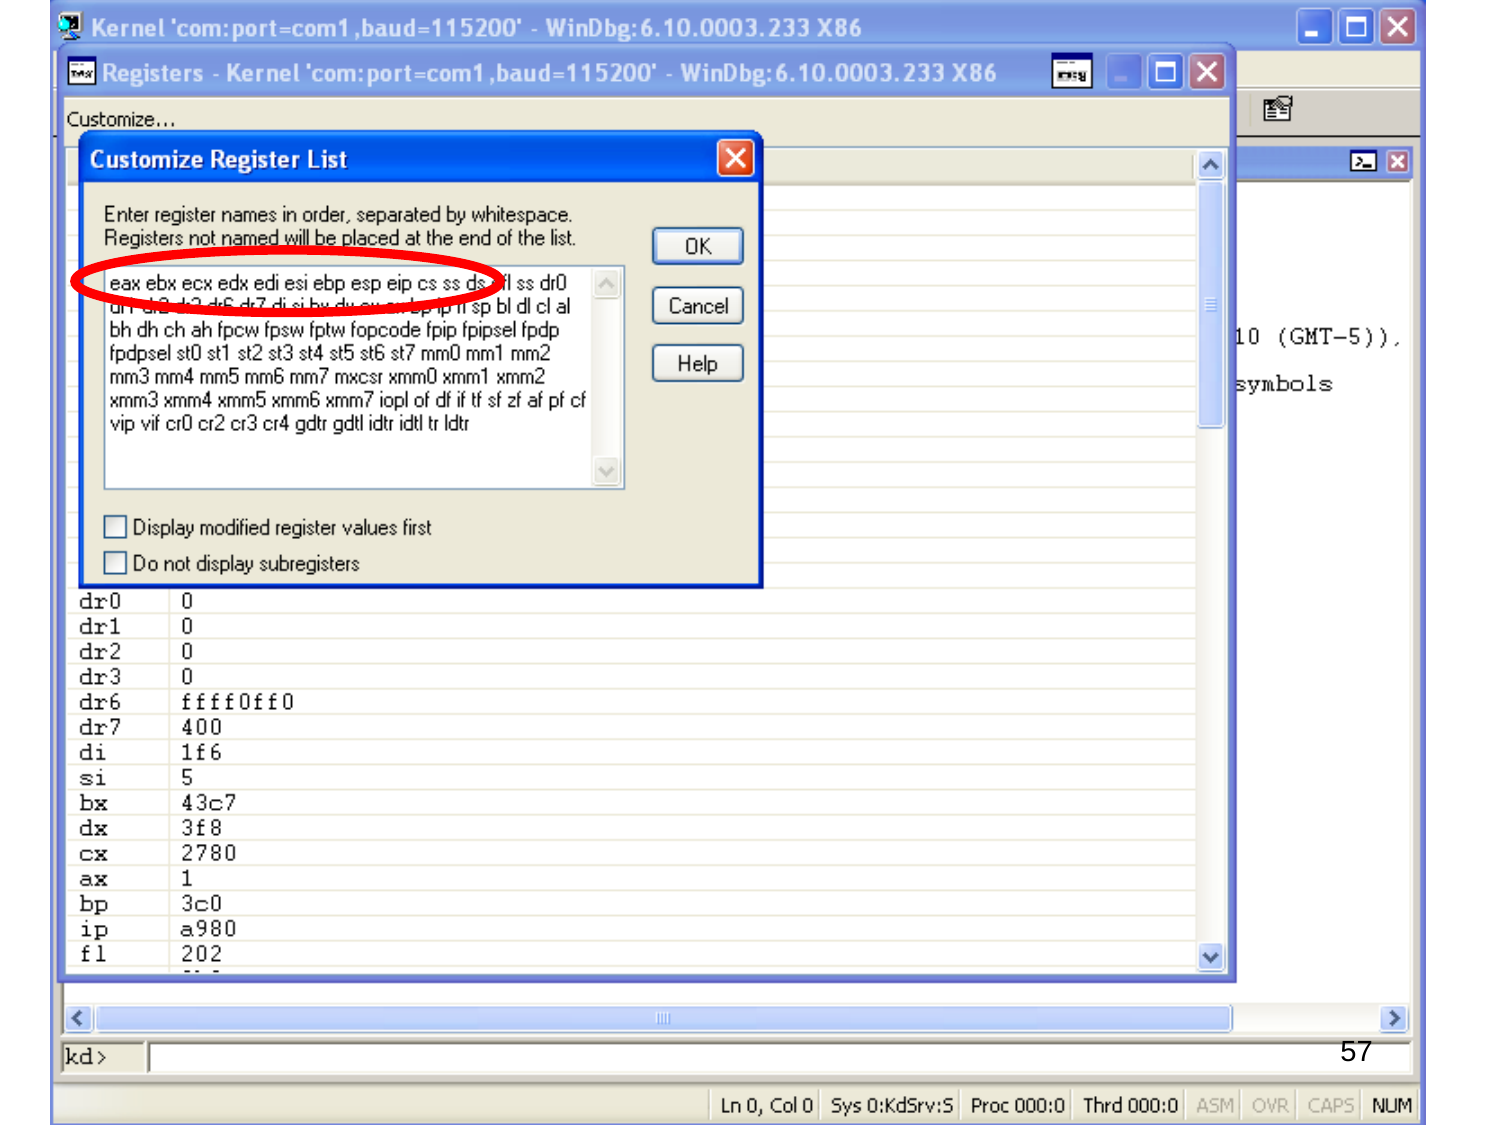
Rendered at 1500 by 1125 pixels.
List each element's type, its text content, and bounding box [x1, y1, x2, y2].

text_box <number> [1074, 1025, 1388, 1101]
text_box [50, 0, 1426, 1125]
